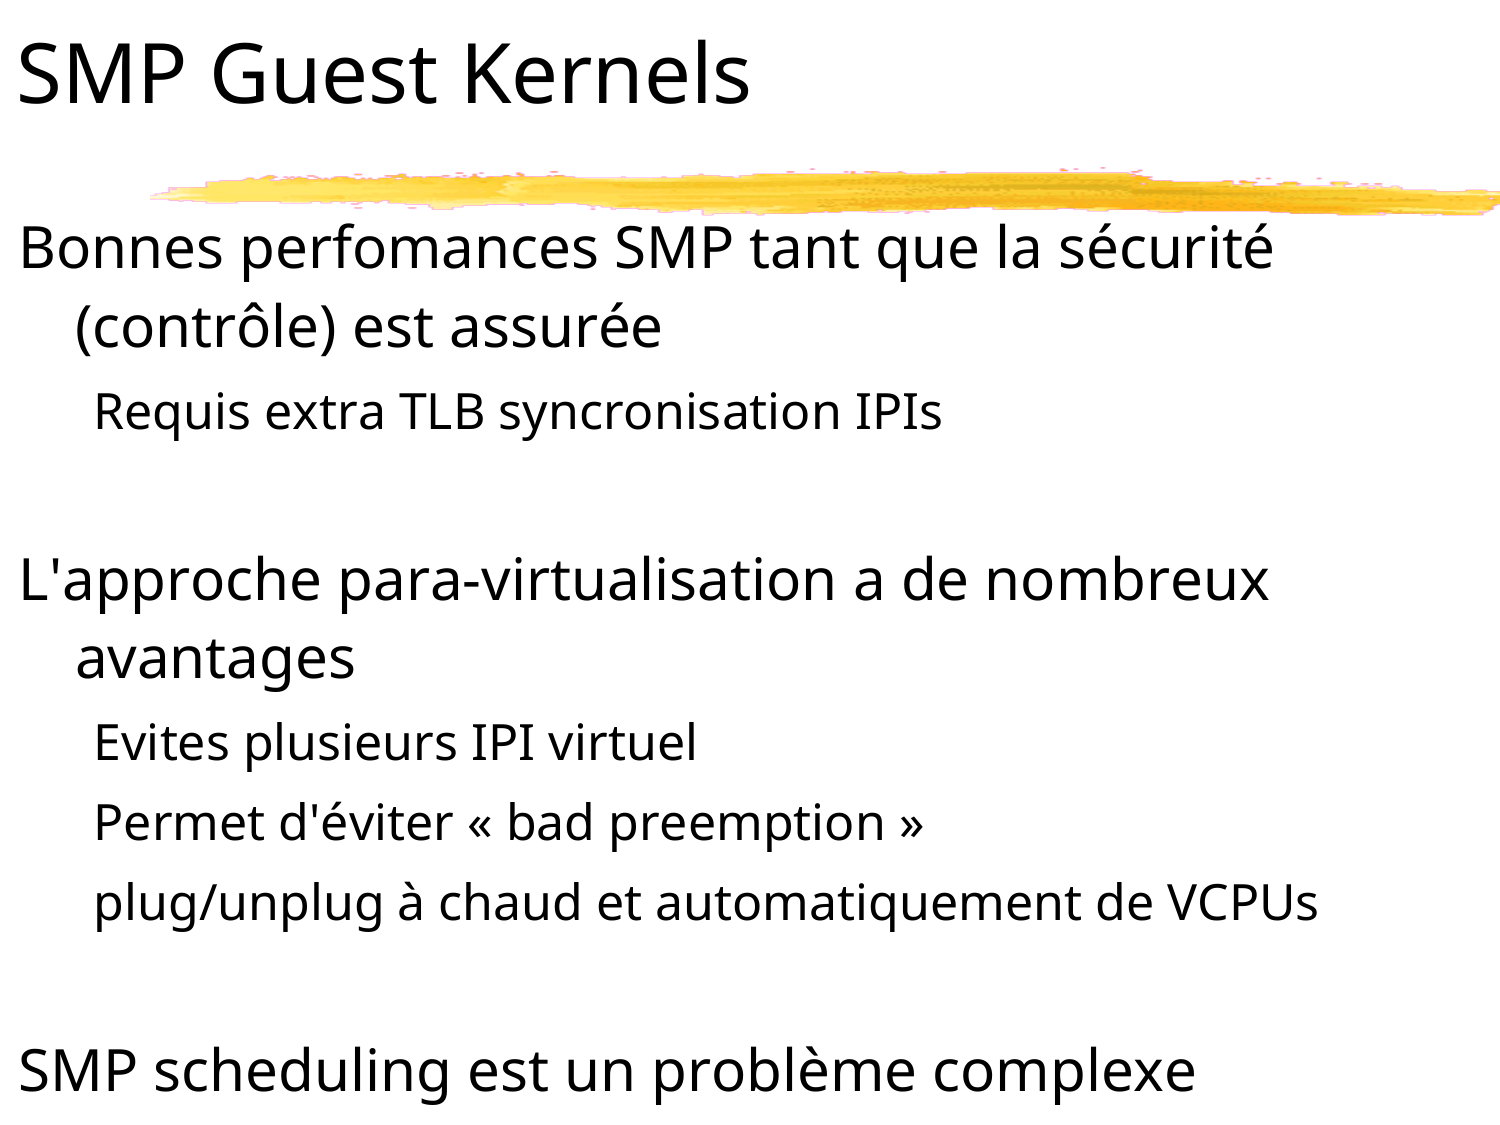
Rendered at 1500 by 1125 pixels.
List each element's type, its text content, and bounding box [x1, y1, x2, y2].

title SMP Guest Kernels [1, 0, 1277, 131]
picture [150, 162, 1500, 198]
list Bonnes perfomances SMP tant que la sécurité (contrôle) est assurée Requis extra TLB syncronisation IPIs L'approche para-virtualisation a de nombreux avantages Evites plusieurs IPI virtuel Permet d'éviter « bad preemption » plug/unplug à chaud et automatiquement de VCPUs SMP scheduling est un problème complexe « Strict gang scheduling leads to wasted cycles » [4, 198, 1500, 1125]
